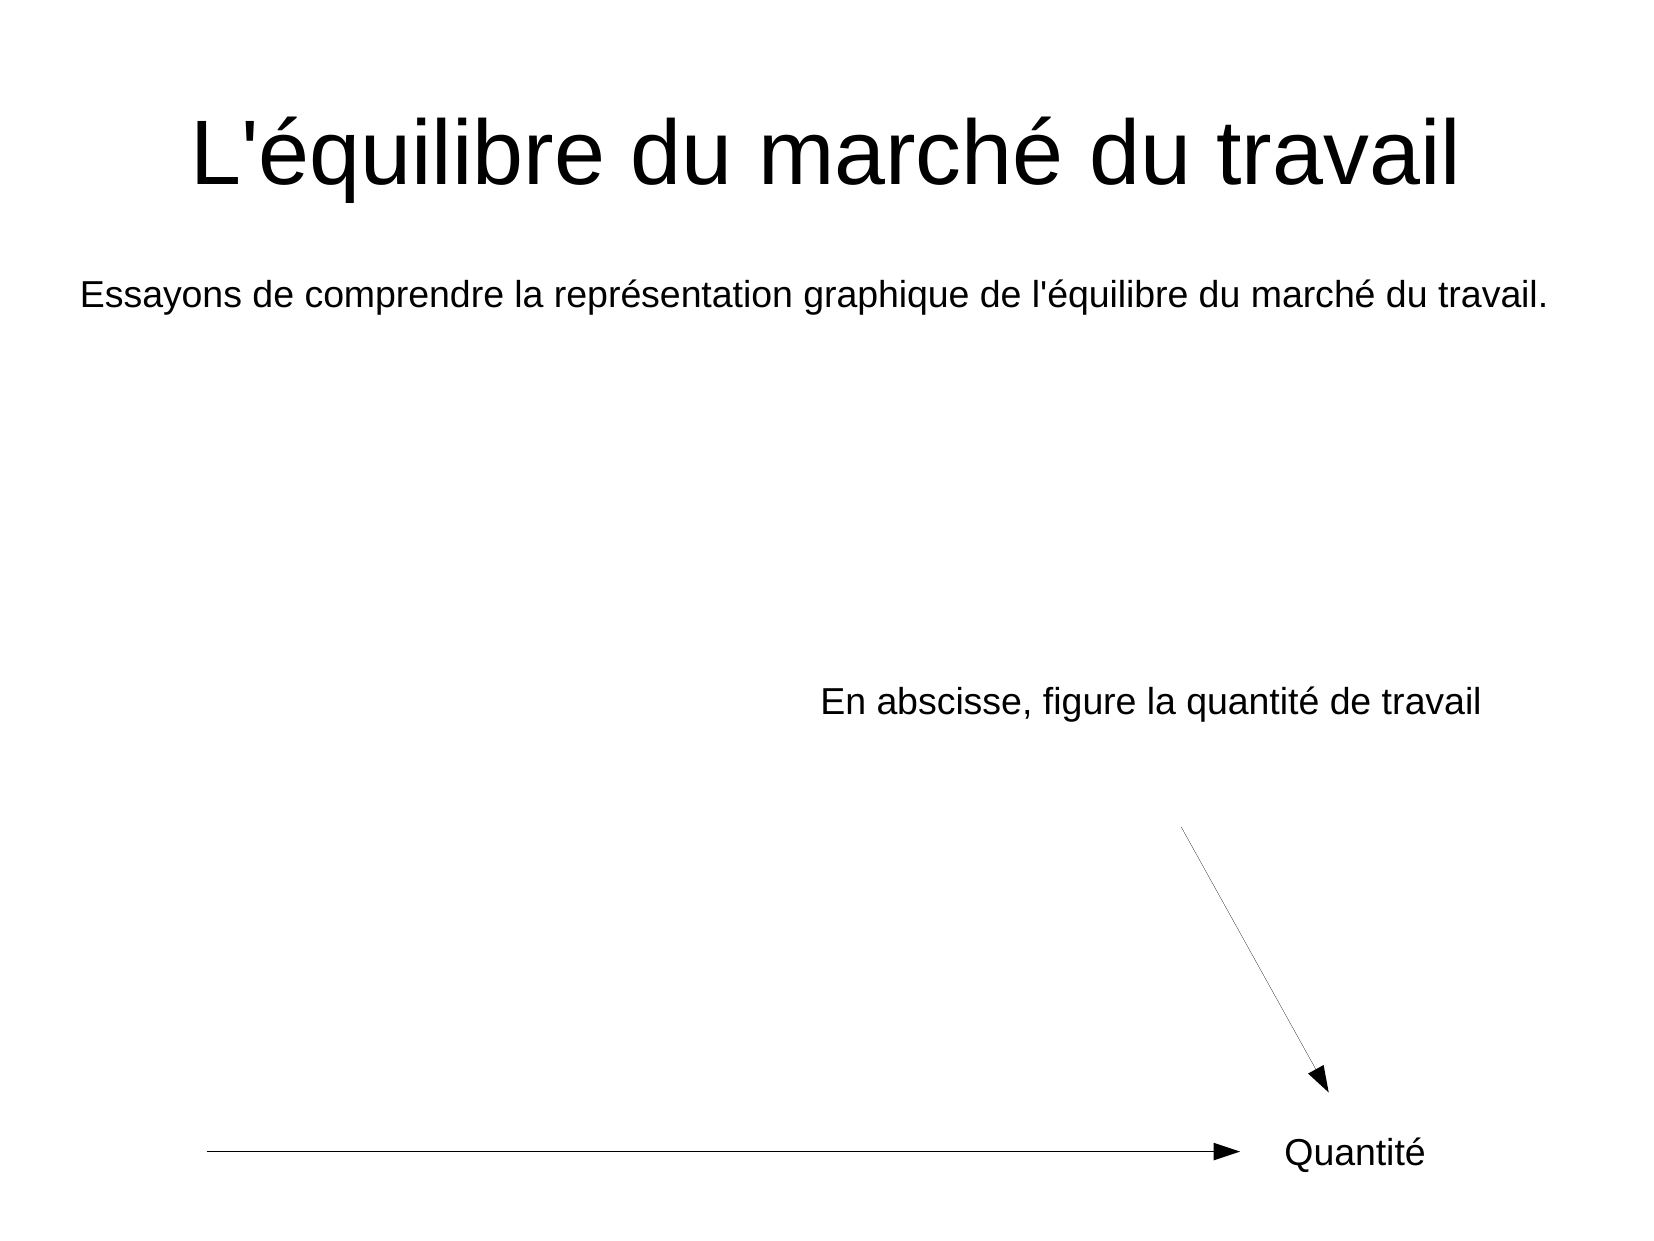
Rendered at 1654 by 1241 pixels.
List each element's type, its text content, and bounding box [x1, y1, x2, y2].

text_box Essayons de comprendre la représentation graphique de l'équilibre du marché du travail. [64, 265, 1568, 323]
text_box En abscisse, figure la quantité de travail [805, 673, 1499, 731]
title L'équilibre du marché du travail [82, 49, 1571, 257]
text_box Quantité [1269, 1124, 1442, 1182]
